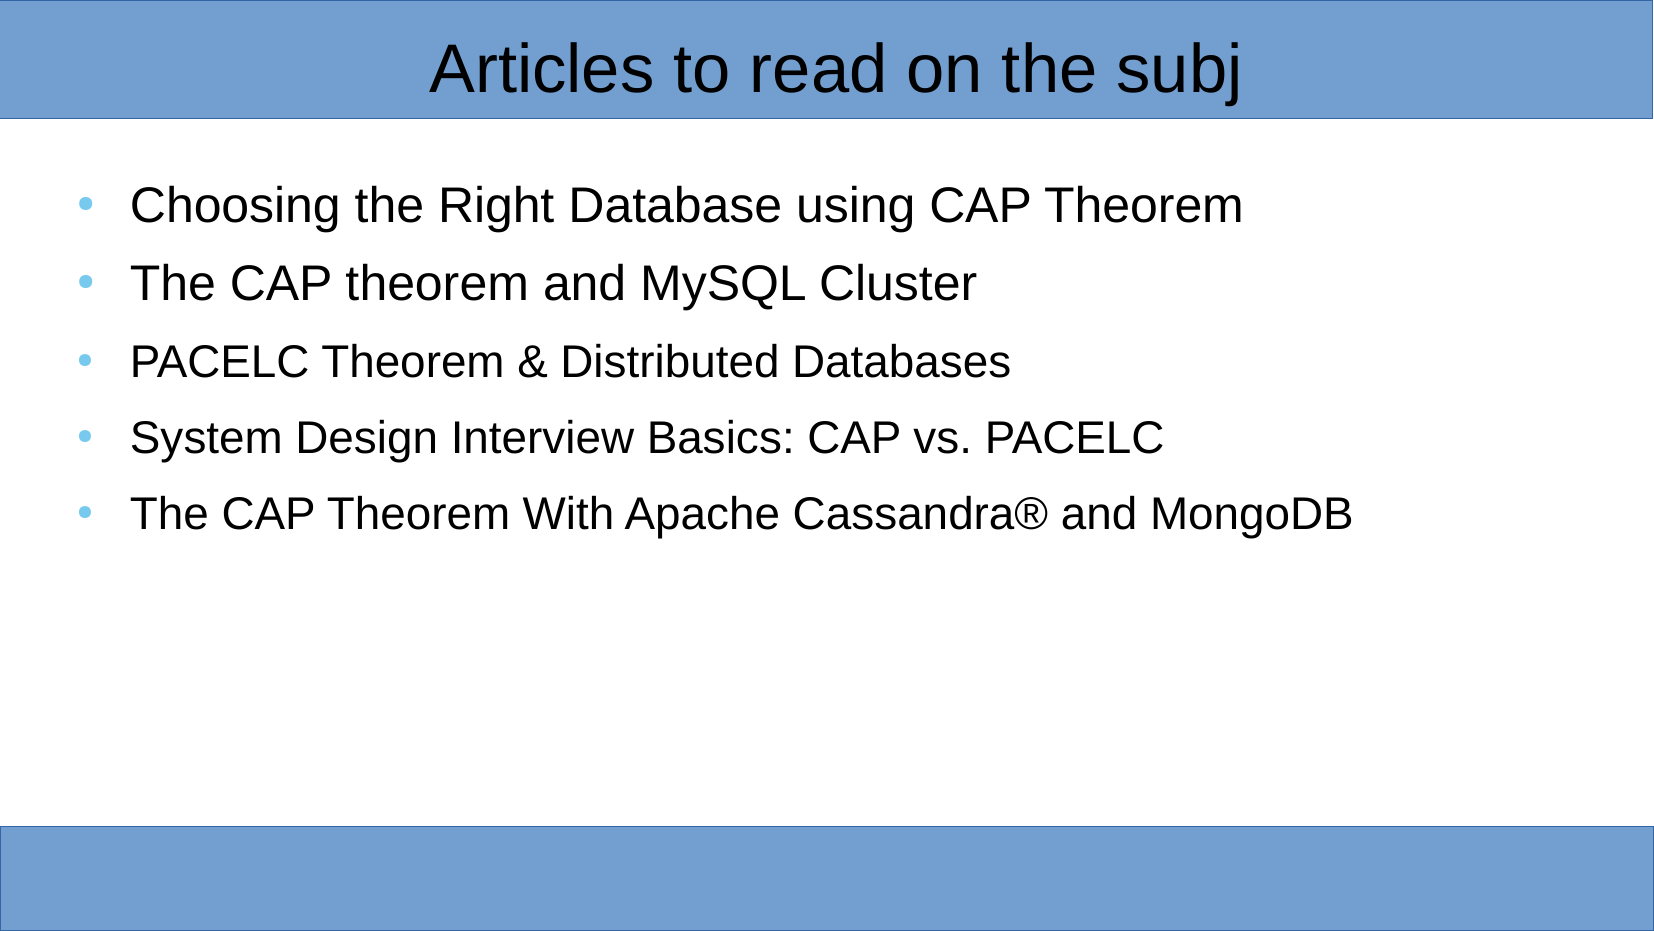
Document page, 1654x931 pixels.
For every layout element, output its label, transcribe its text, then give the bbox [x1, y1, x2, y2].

title Articles to read on the subj [59, 29, 1595, 108]
list Choosing the Right Database using CAP Theorem The CAP theorem and MySQL Cluster PACELC Theorem & Distributed Databases System Design Interview Basics: CAP vs. PACELC The CAP Theorem With Apache Cassandra® and MongoDB [59, 177, 1595, 768]
